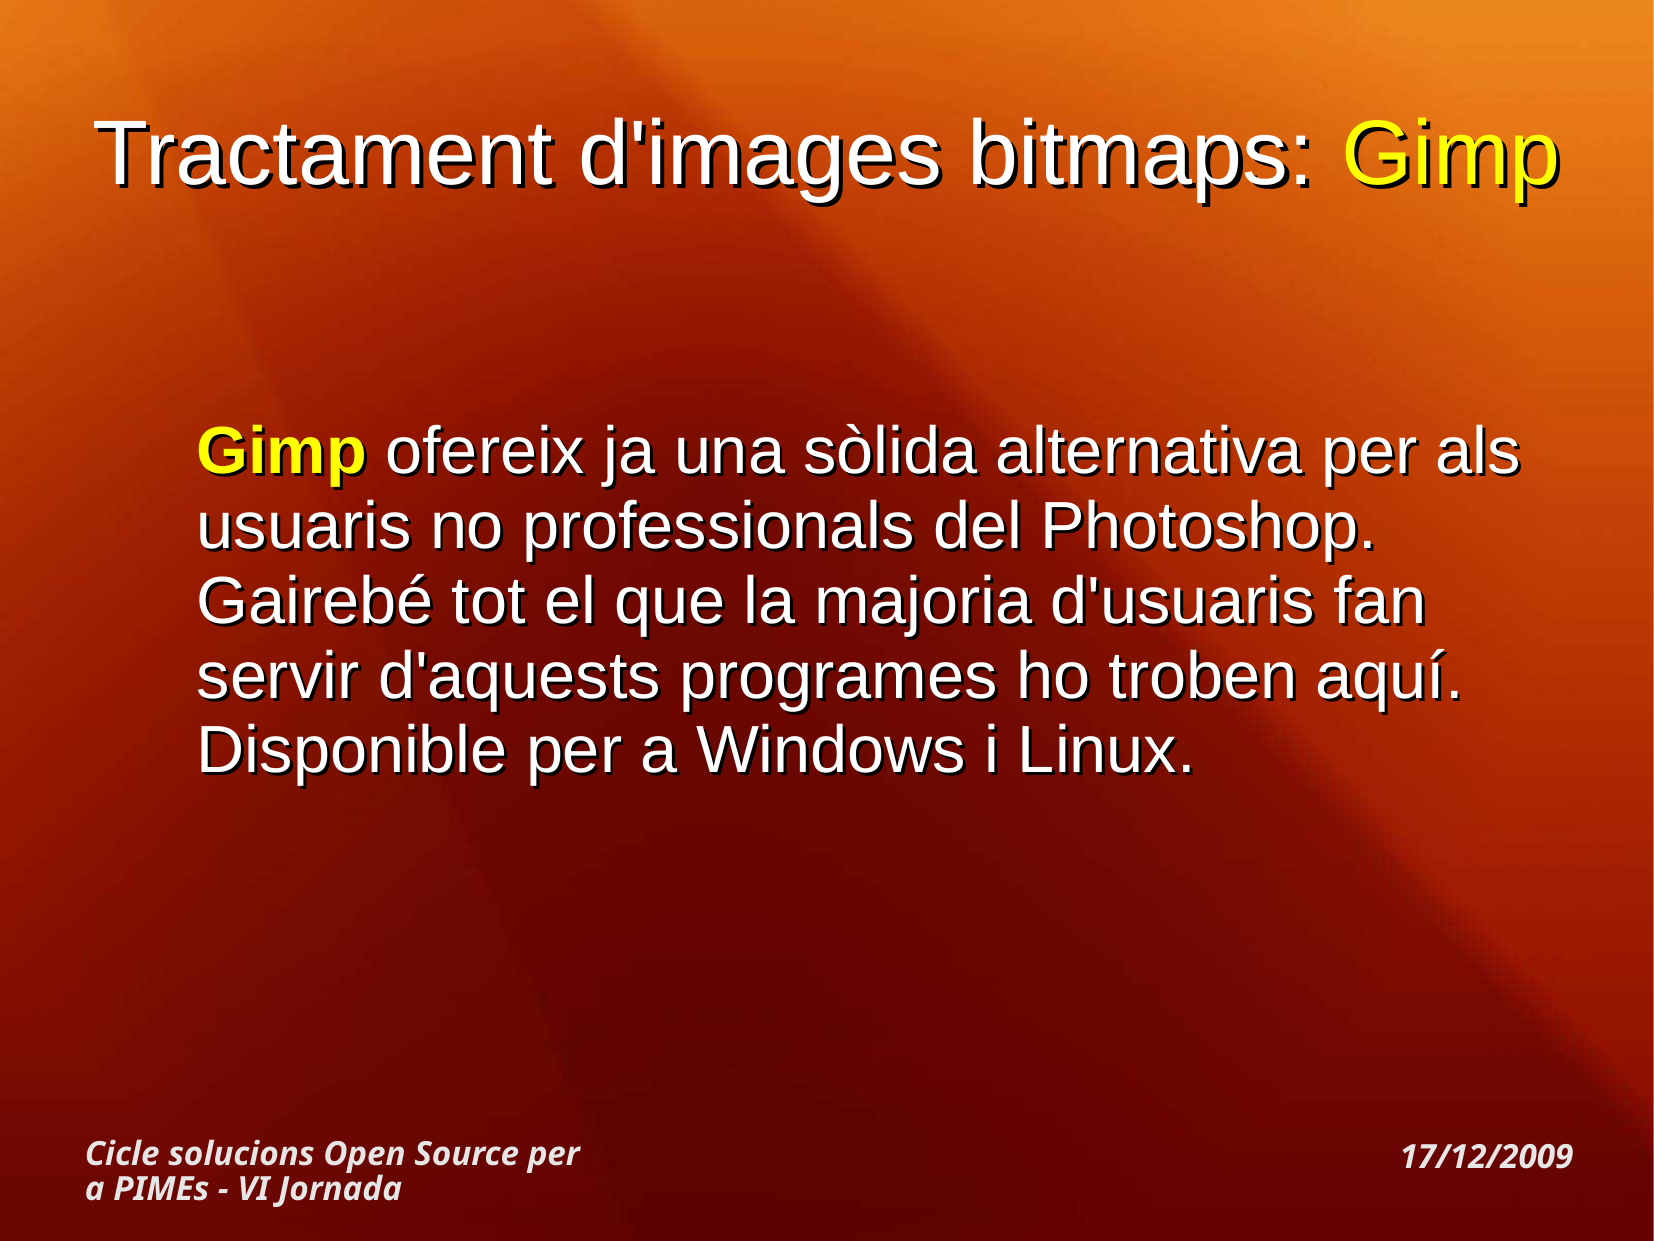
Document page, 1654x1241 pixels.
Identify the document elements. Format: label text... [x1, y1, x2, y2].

list Gimp ofereix ja una sòlida alternativa per als usuaris no professionals del Photoshop. Gairebé tot el que la majoria d'usuaris fan servir d'aquests programes ho troben aquí. Disponible per a Windows i Linux. [82, 413, 1571, 1109]
picture [0, 0, 1654, 1241]
title Tractament d'images bitmaps: Gimp [82, 49, 1571, 257]
